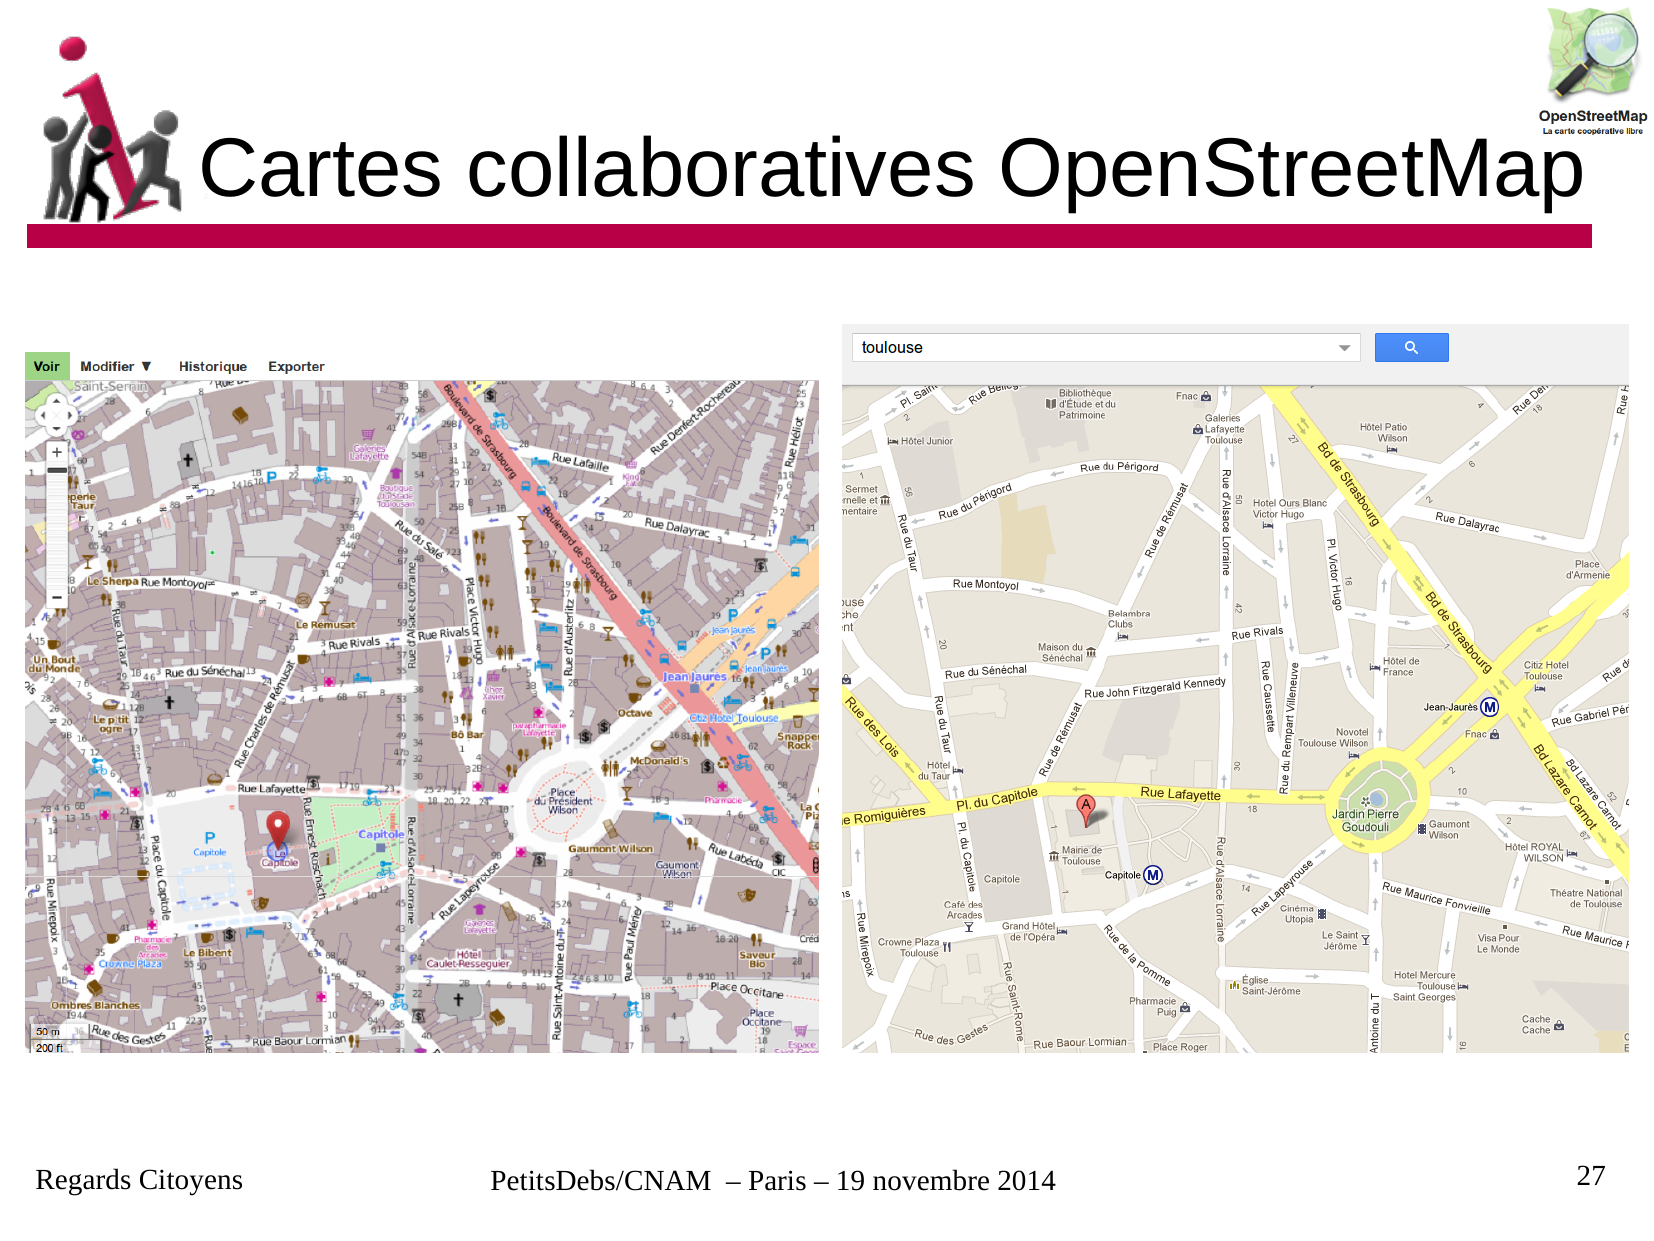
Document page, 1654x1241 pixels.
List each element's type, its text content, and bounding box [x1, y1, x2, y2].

picture [1533, 1, 1654, 145]
picture [842, 324, 1629, 1053]
picture [27, 31, 208, 224]
title Cartes collaboratives OpenStreetMap [198, 63, 1648, 271]
picture [25, 352, 819, 1053]
